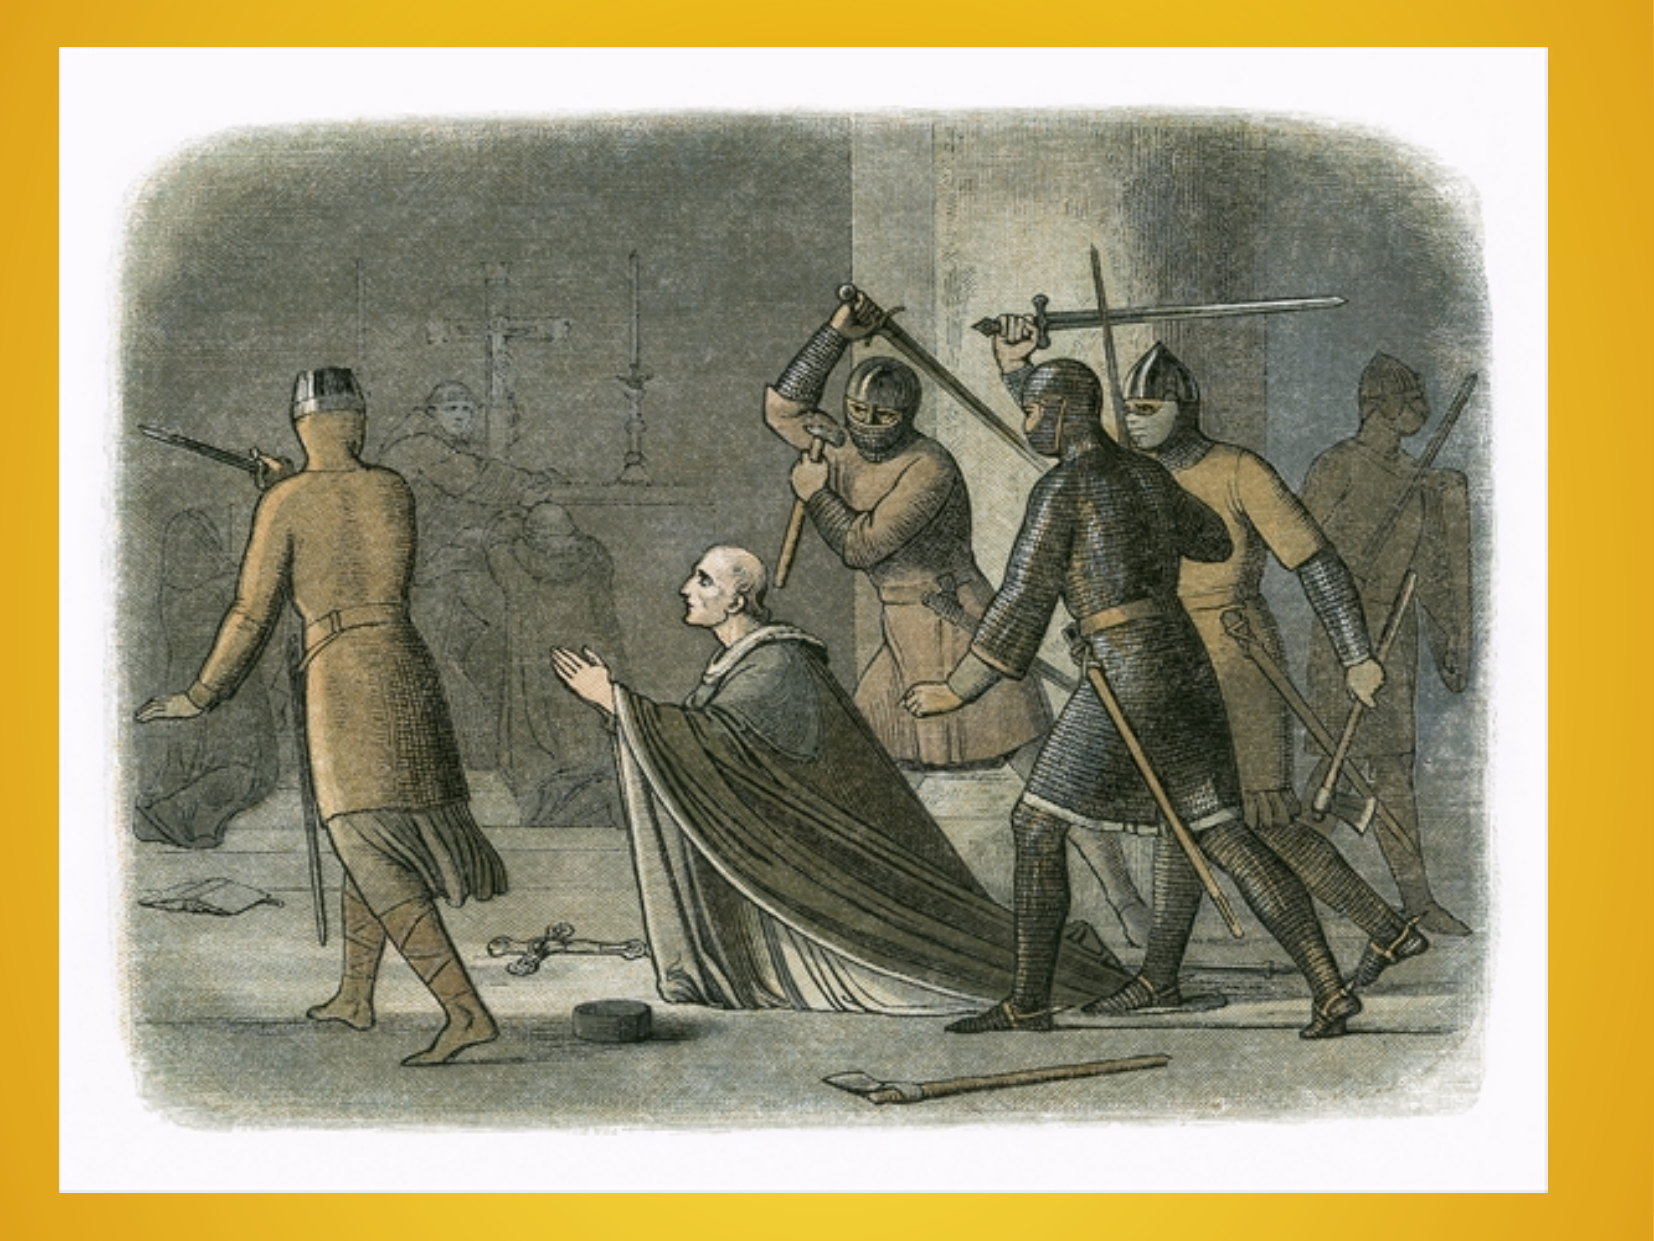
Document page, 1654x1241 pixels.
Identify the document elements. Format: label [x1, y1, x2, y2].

picture [59, 47, 1548, 1193]
